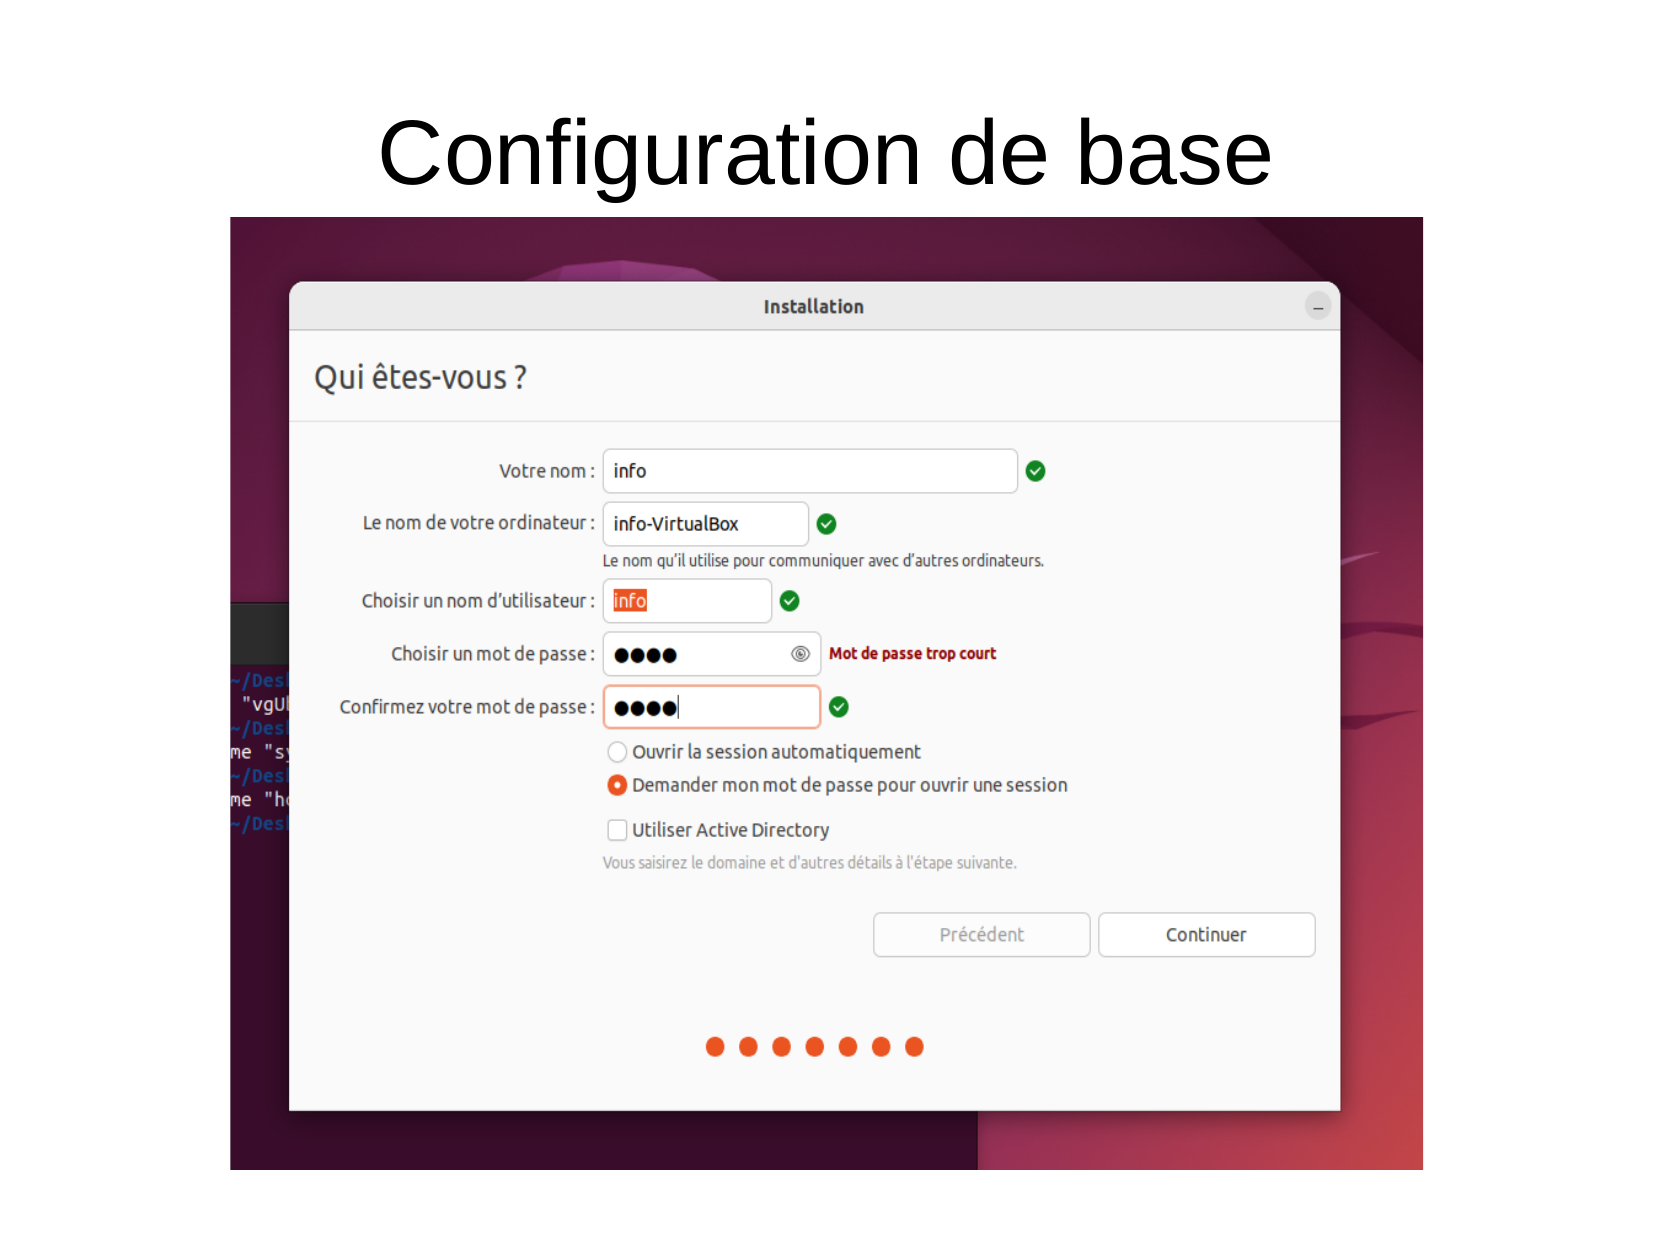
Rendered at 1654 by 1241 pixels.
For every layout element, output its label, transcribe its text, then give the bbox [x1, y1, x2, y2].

title Configuration de base [82, 49, 1571, 257]
picture [230, 217, 1424, 1170]
